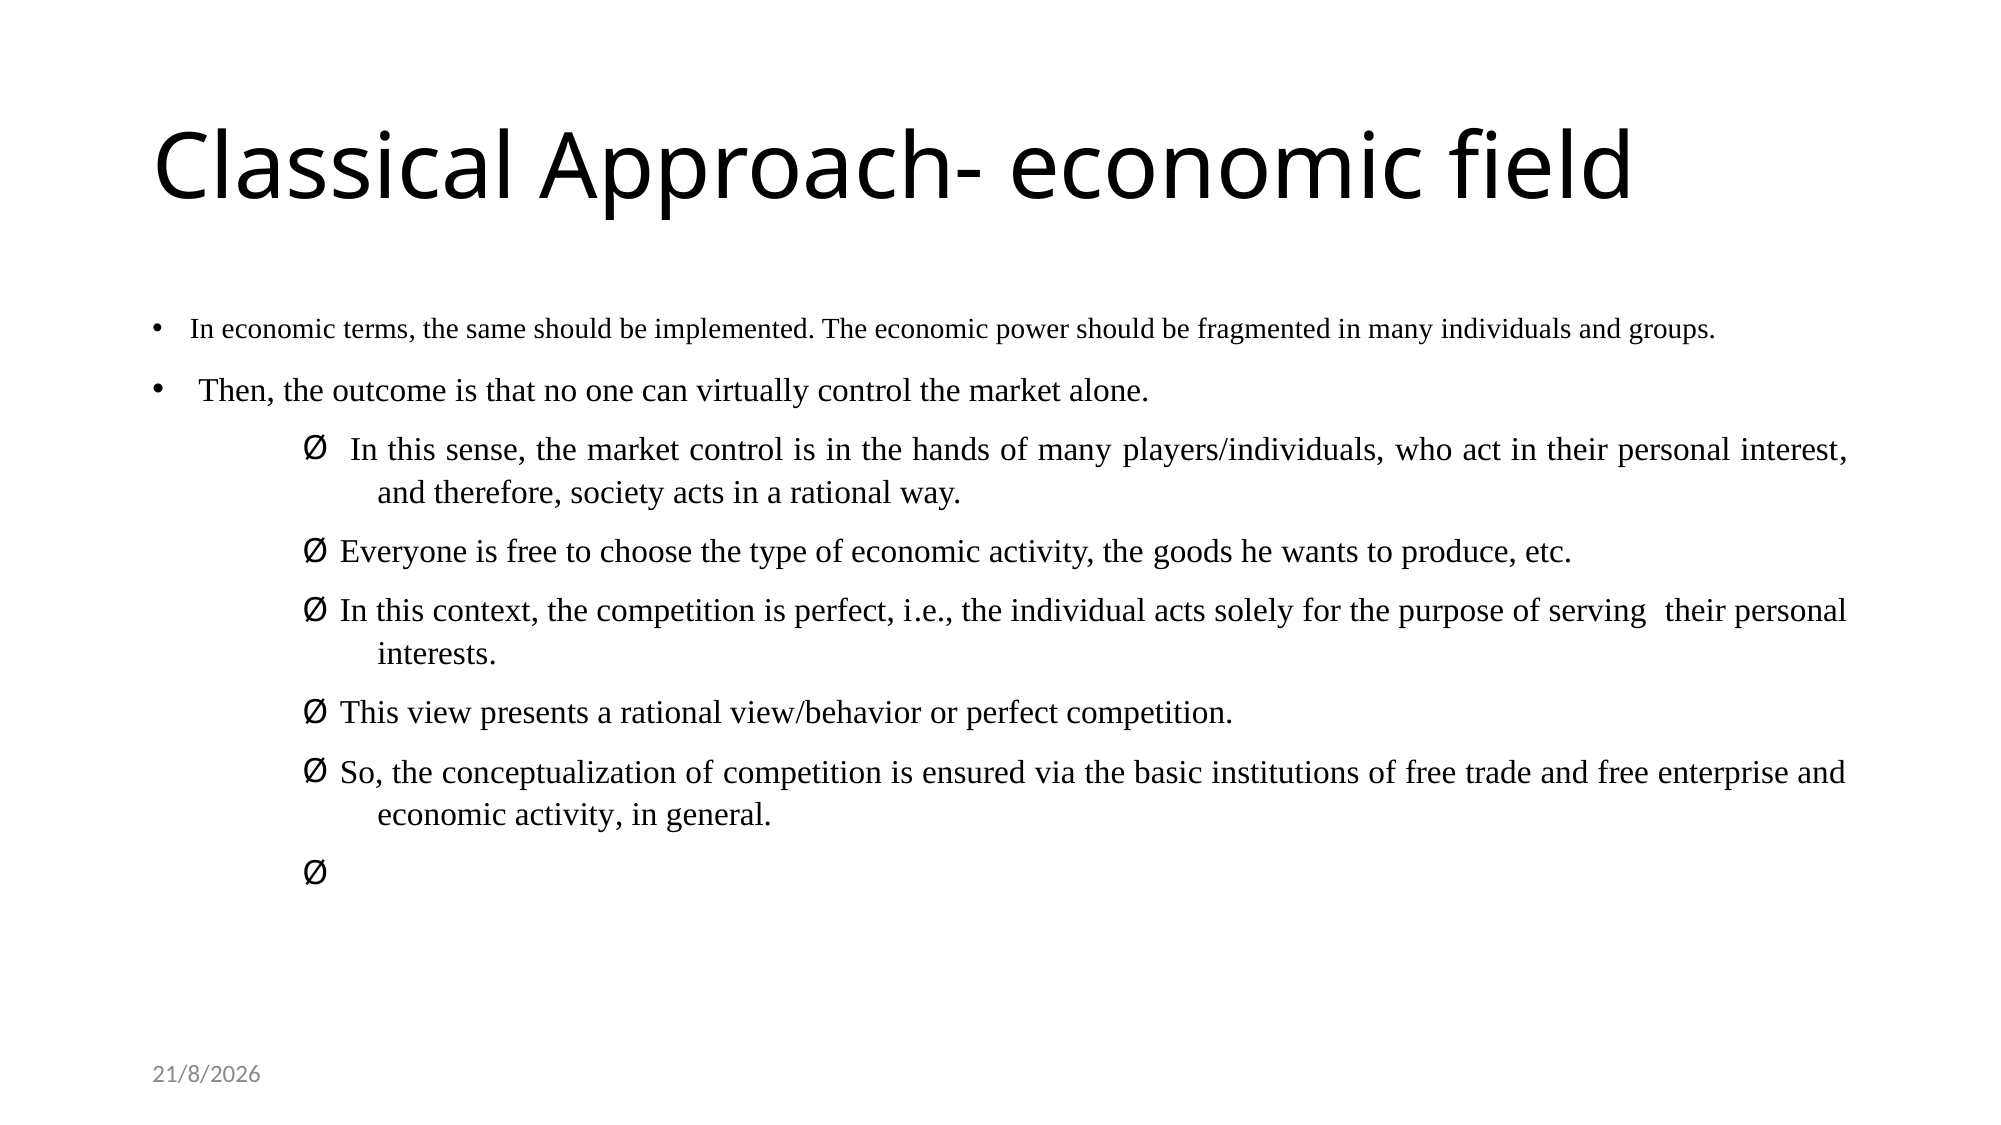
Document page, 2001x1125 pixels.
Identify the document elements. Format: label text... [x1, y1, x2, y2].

list In economic terms, the same should be implemented. The economic power should be fragmented in many individuals and groups. Then, the outcome is that no one can virtually control the market alone. In this sense, the market control is in the hands of many players/individuals, who act in their personal interest, and therefore, society acts in a rational way. Everyone is free to choose the type of economic activity, the goods he wants to produce, etc. Ιn this context, the competition is perfect, i.e., the individual acts solely for the purpose of serving their personal interests. This view presents a rational view/behavior or perfect competition. So, the conceptualization of competition is ensured via the basic institutions of free trade and free enterprise and economic activity, in general. [137, 299, 1863, 1014]
title Classical Approach- economic field [137, 59, 1863, 278]
text_box 15/3/2022 [137, 1042, 588, 1103]
